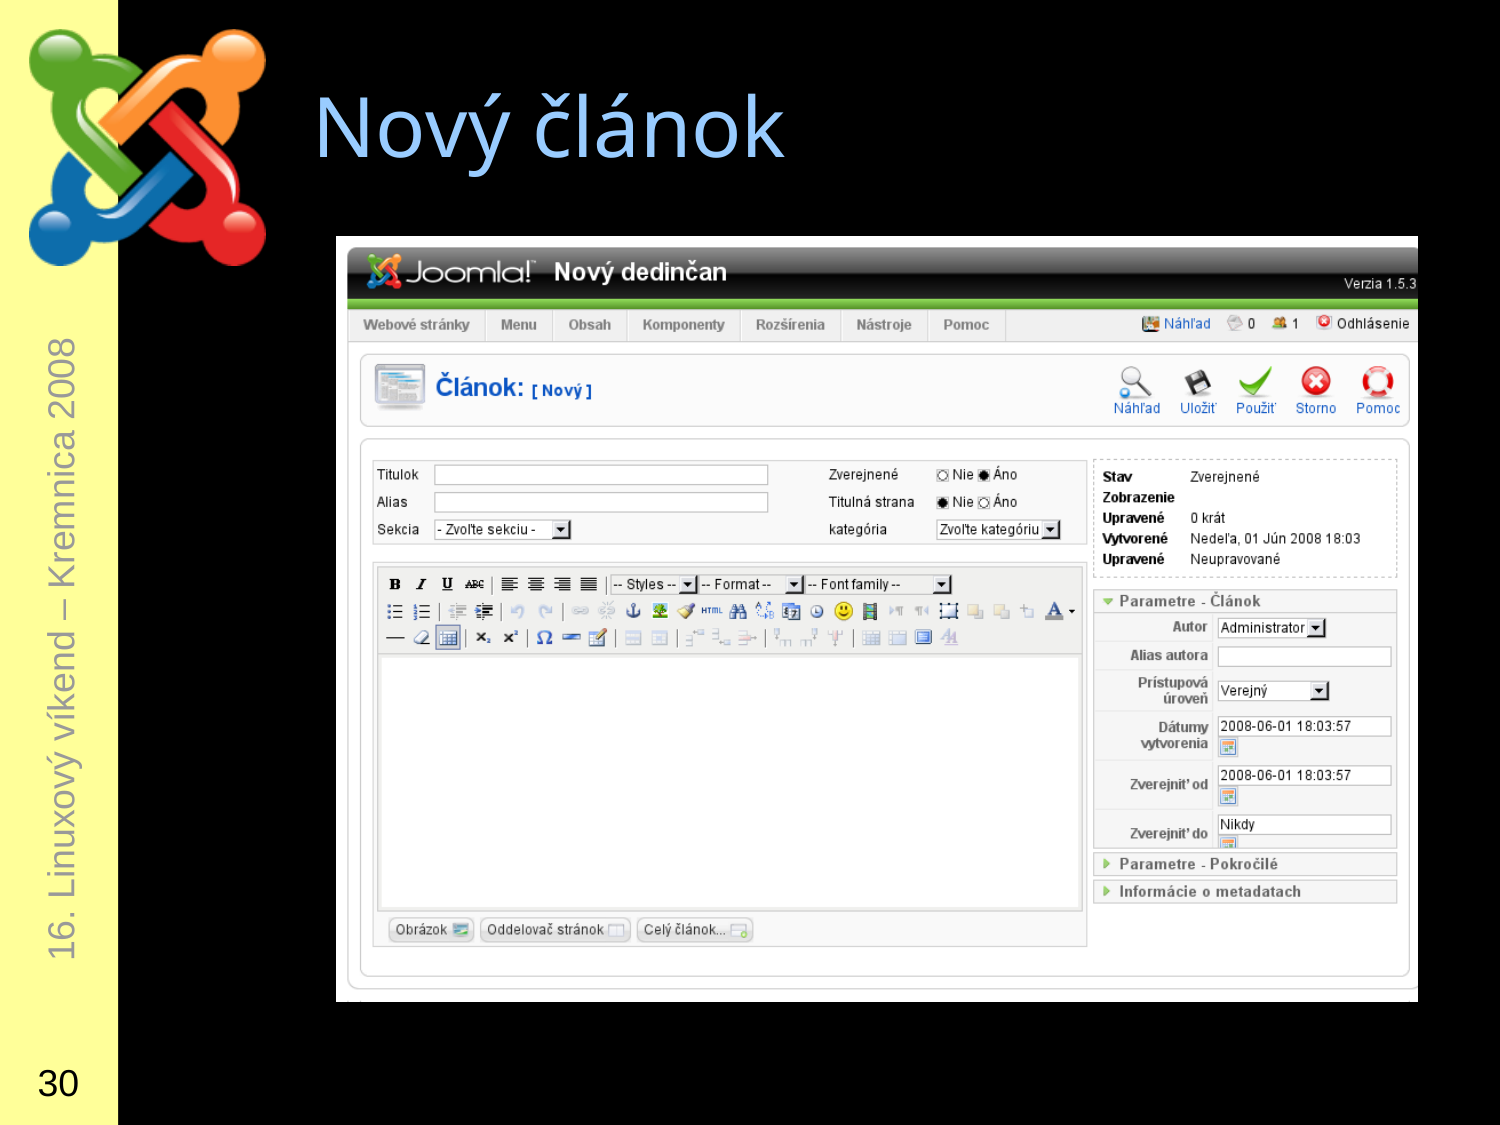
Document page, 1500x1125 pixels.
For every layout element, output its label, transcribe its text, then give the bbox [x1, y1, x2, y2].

picture [29, 29, 266, 266]
picture [336, 236, 1418, 1002]
title Nový článok [312, 24, 1450, 226]
